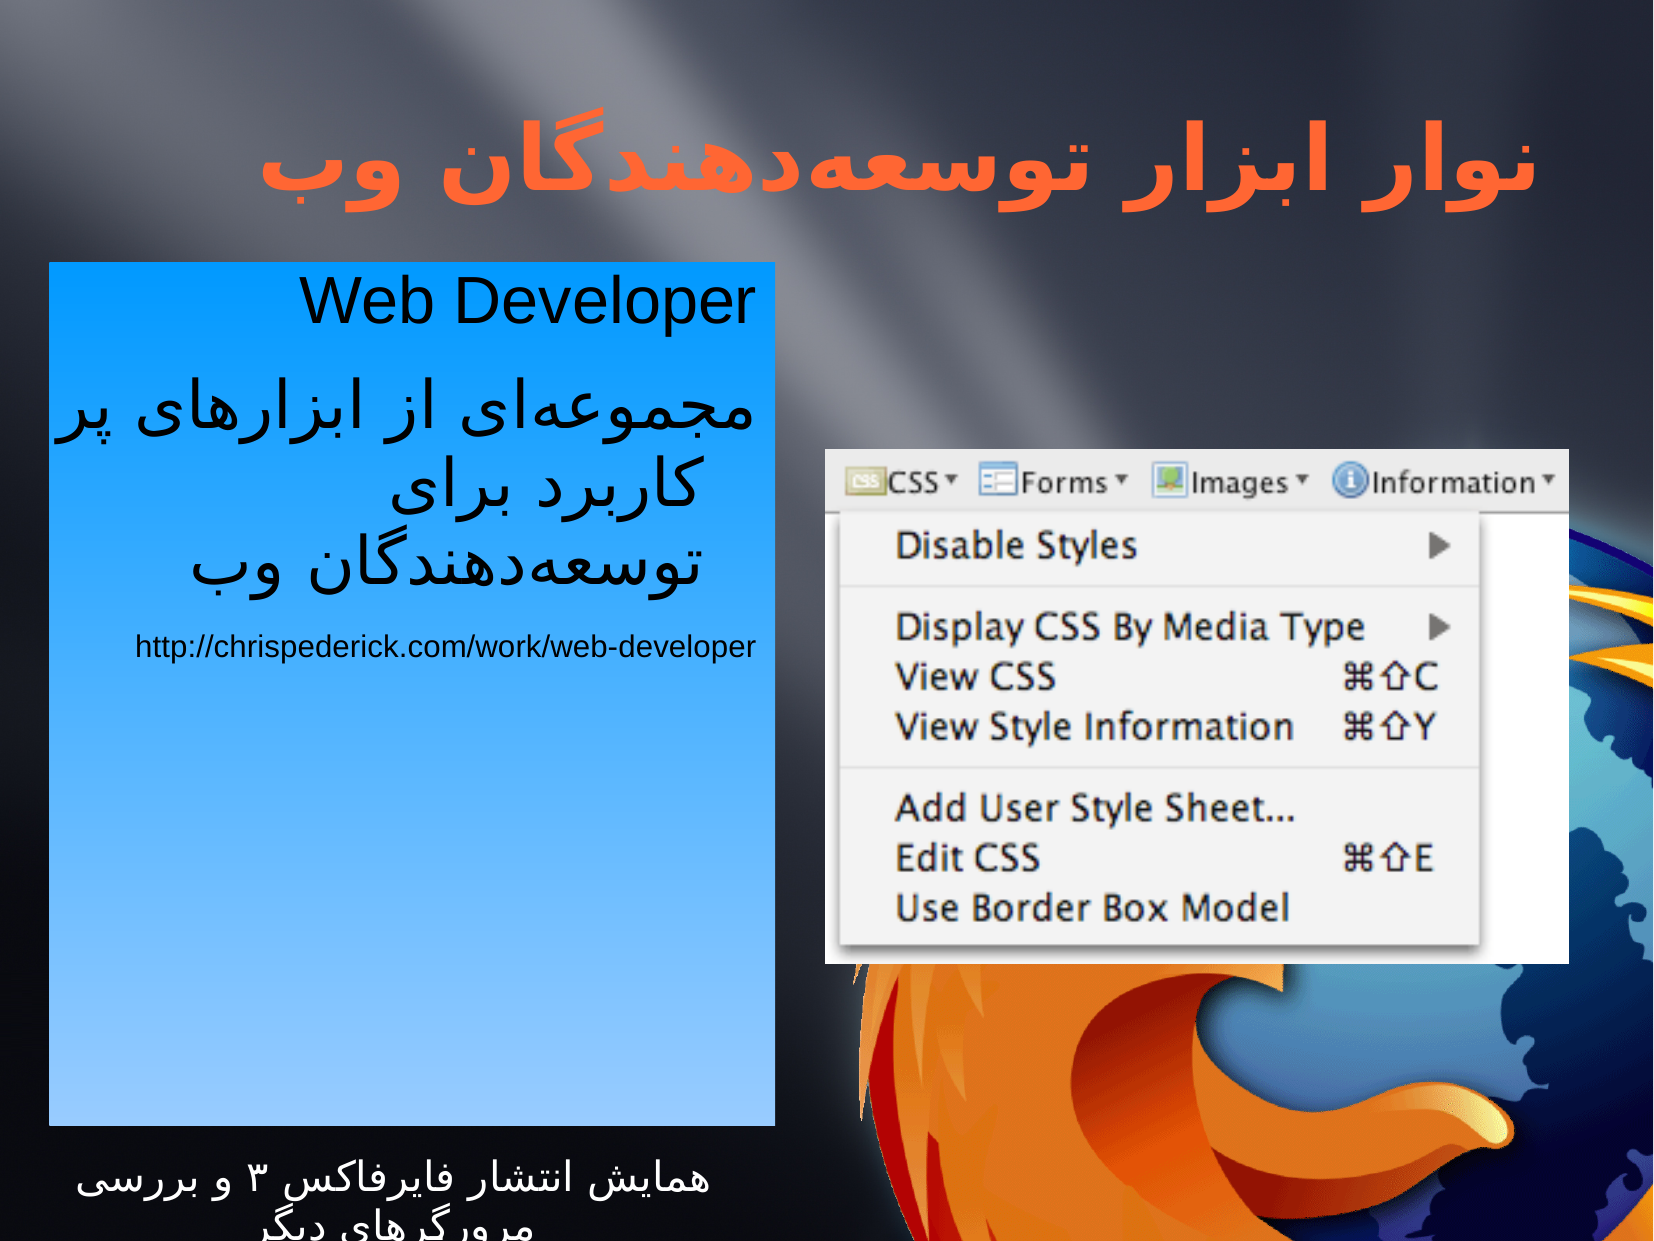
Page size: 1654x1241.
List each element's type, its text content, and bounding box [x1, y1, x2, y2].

picture [0, 0, 1654, 1241]
title نوار ابزار توسعه‌دهندگان وب [149, 55, 1575, 263]
list Web Developer مجموعه‌ای از ابزارهای پر کاربرد برای توسعه‌دهندگان وب http://chrispederick.com/work/web-developer [49, 262, 776, 1126]
picture [521, 1231, 528, 1237]
